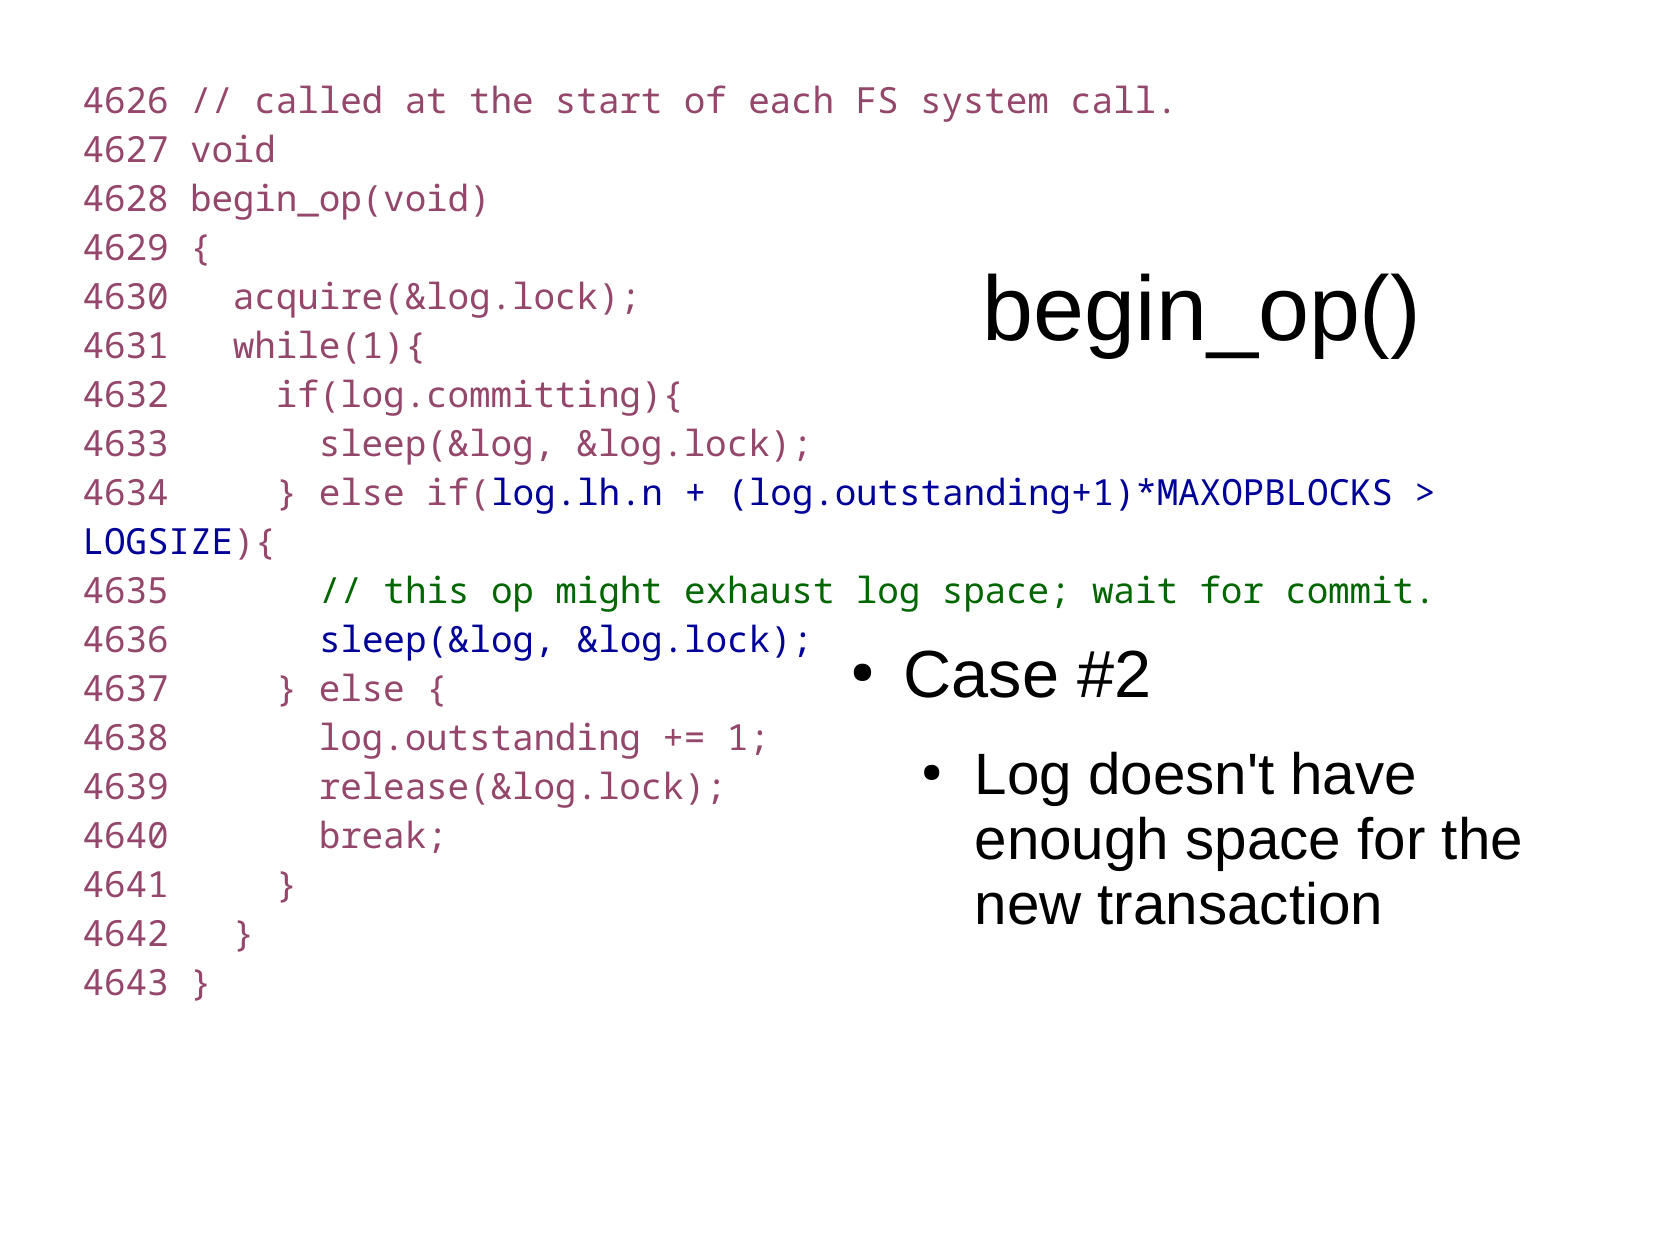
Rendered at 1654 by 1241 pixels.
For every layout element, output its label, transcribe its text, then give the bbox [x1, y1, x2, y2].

list [832, 368, 1576, 637]
list 4626 // called at the start of each FS system call. 4627 void 4628 begin_op(void) 4629 { 4630 acquire(&log.lock); 4631 while(1){ 4632 if(log.committing){ 4633 sleep(&log, &log.lock); 4634 } else if(log.lh.n + (log.outstanding+1)*MAXOPBLOCKS > LOGSIZE){ 4635 // this op might exhaust log space; wait for commit. 4636 sleep(&log, &log.lock); 4637 } else { 4638 log.outstanding += 1; 4639 release(&log.lock); 4640 break; 4641 } 4642 } 4643 } [82, 75, 1571, 1010]
list Case #2 Log doesn't have enough space for the new transaction [832, 637, 1576, 1163]
title begin_op() [866, 205, 1538, 413]
